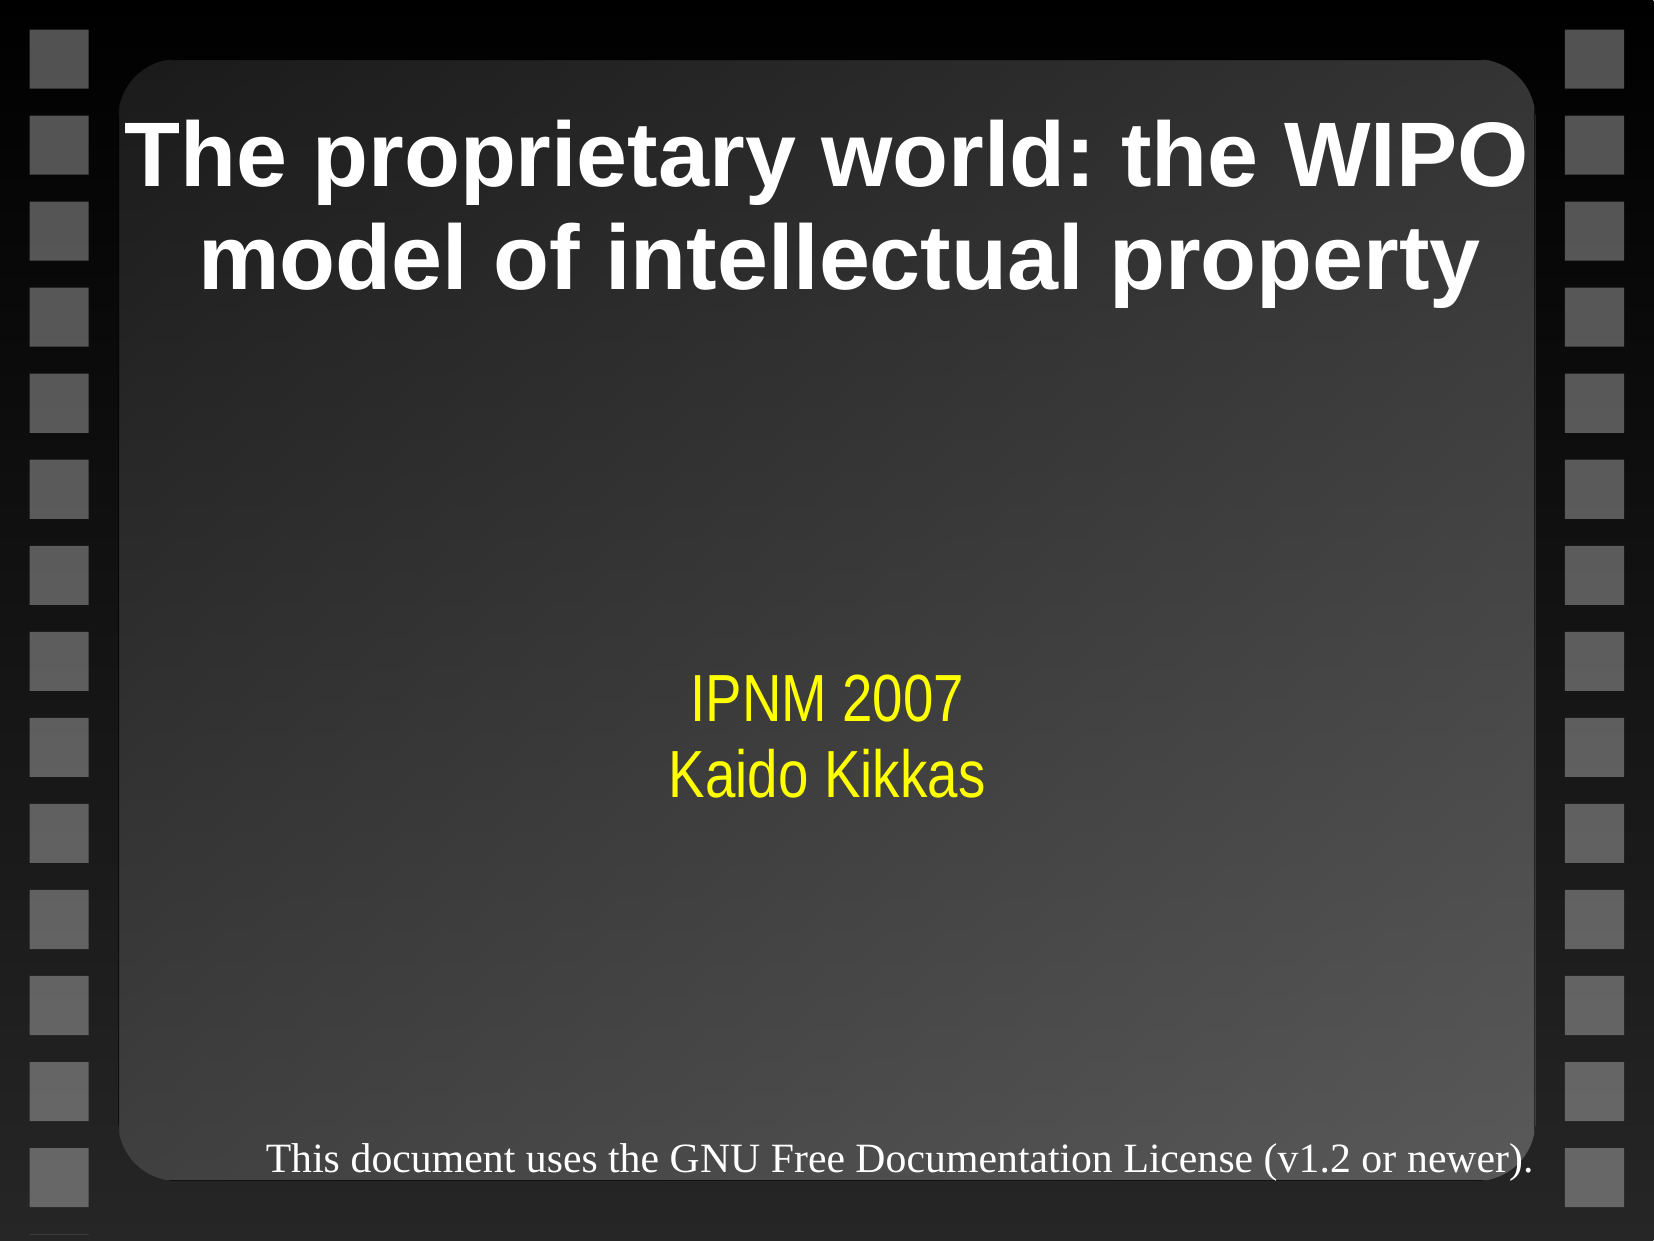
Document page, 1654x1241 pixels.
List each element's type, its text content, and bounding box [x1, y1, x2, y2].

title The proprietary world: the WIPO model of intellectual property [121, 102, 1534, 311]
subtitle IPNM 2007 Kaido Kikkas [121, 344, 1534, 1127]
text_box This document uses the GNU Free Documentation License (v1.2 or newer). [265, 1134, 1536, 1182]
